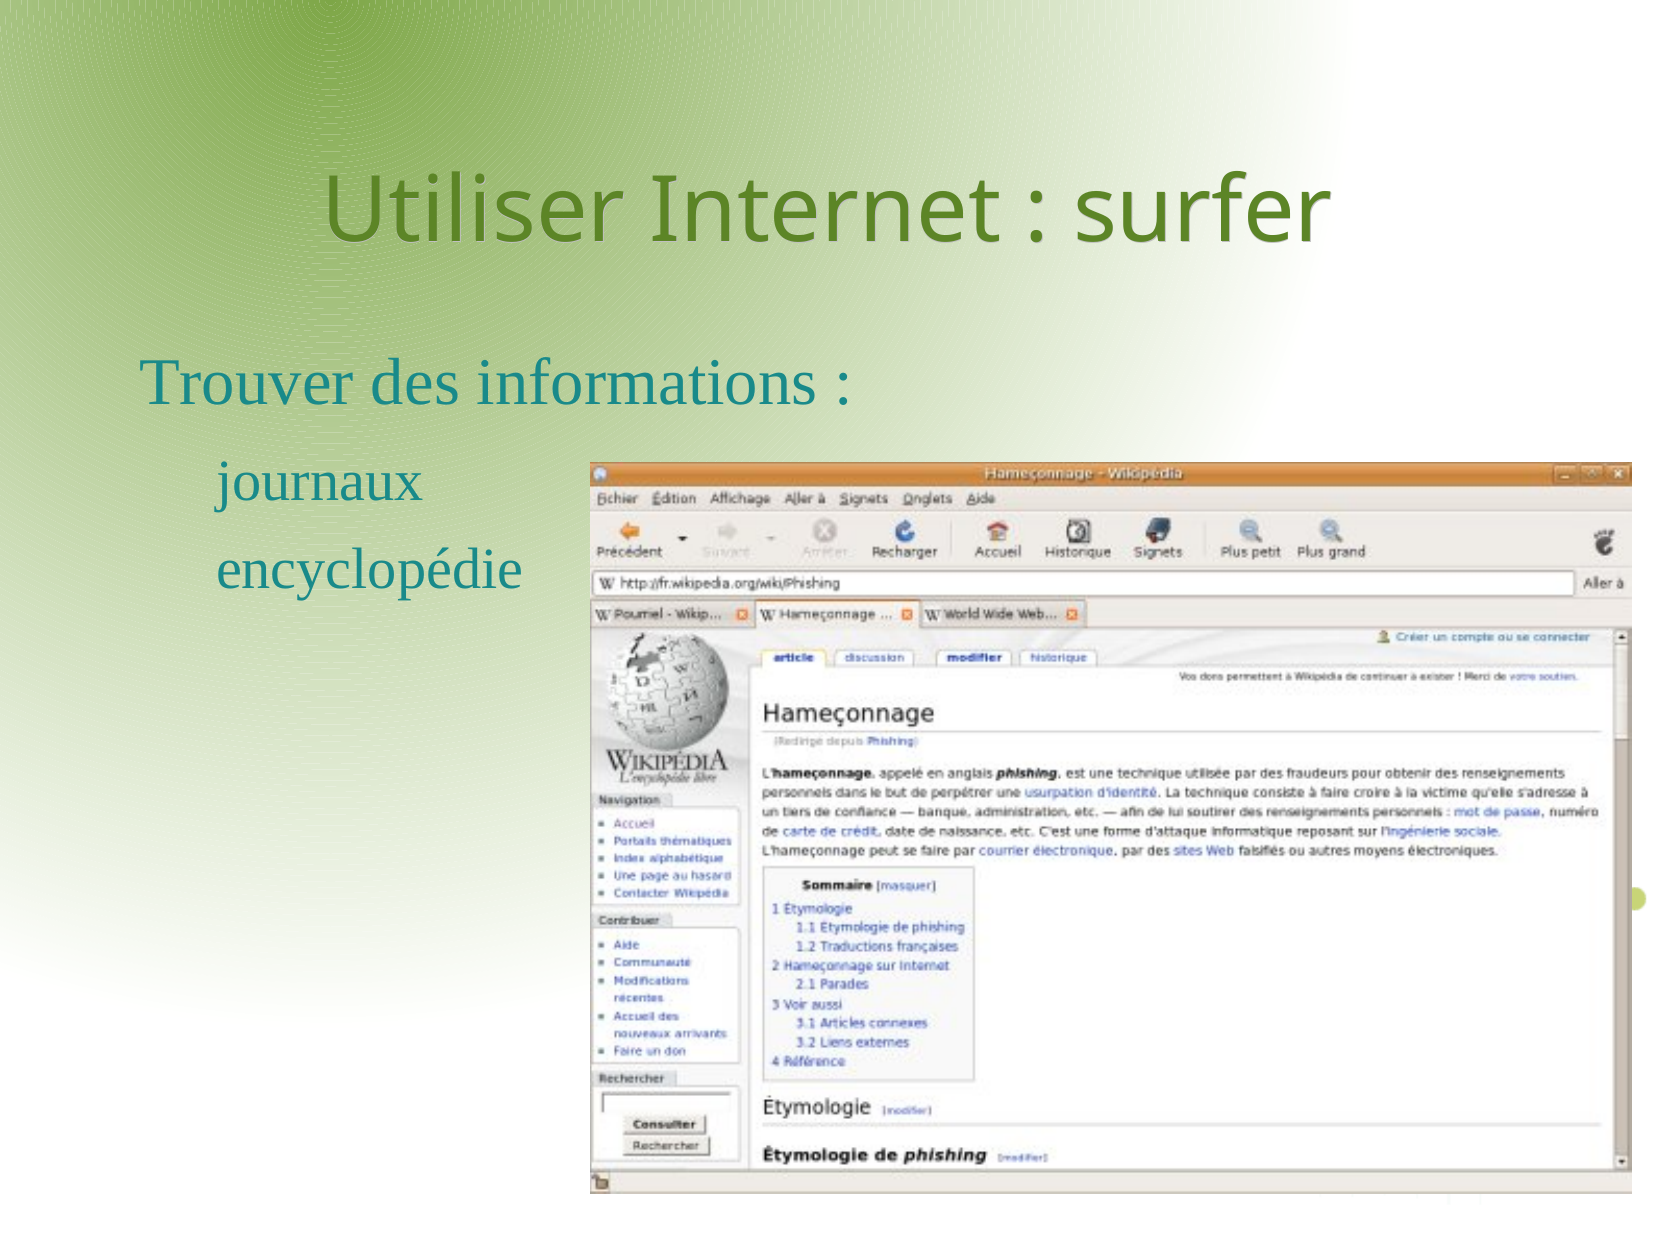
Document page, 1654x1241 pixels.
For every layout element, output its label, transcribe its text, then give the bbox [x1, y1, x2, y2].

list Trouver des informations : journaux encyclopédie [121, 344, 1534, 1127]
picture [590, 462, 1654, 1211]
title Utiliser Internet : surfer [121, 102, 1534, 311]
